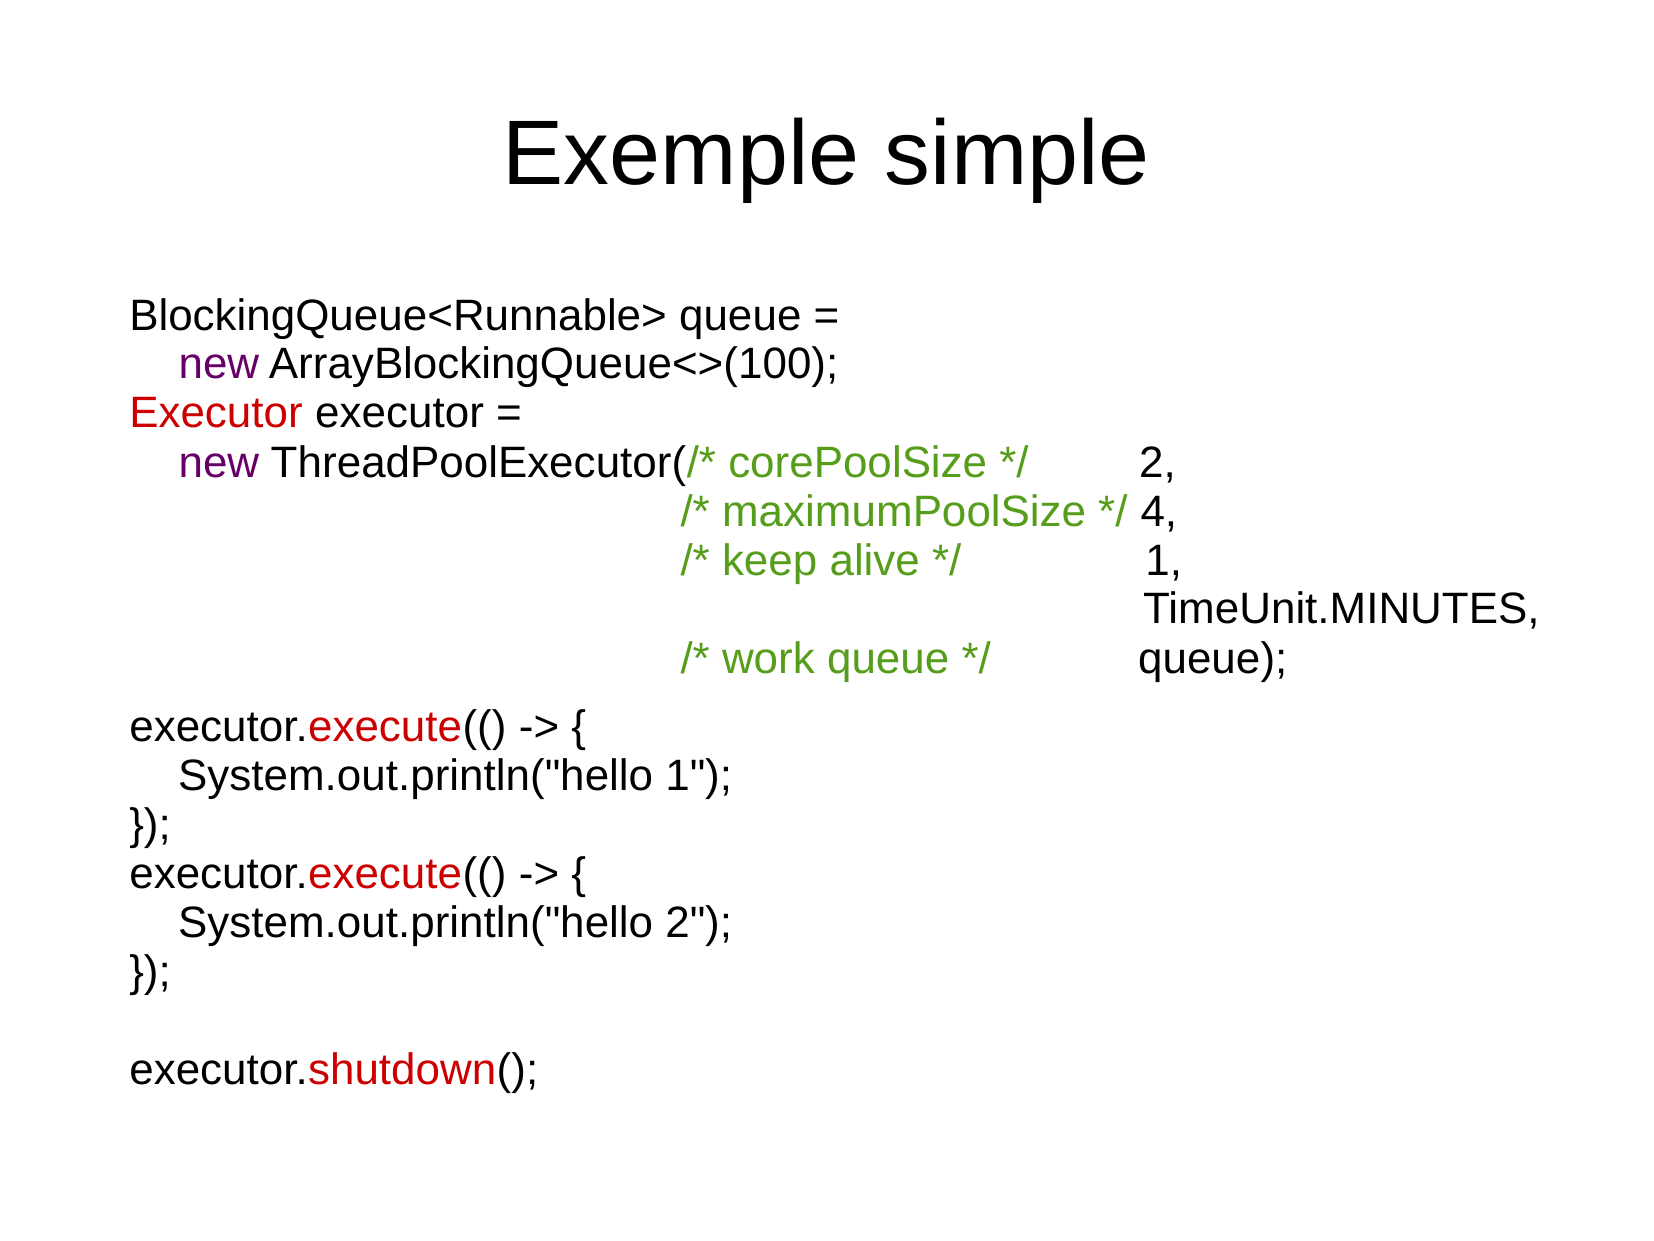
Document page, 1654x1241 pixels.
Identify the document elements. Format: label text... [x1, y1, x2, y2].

title Exemple simple [82, 49, 1571, 257]
list BlockingQueue<Runnable> queue = new ArrayBlockingQueue<>(100); Executor executor = new ThreadPoolExecutor(/* corePoolSize */ 2, /* maximumPoolSize */ 4, /* keep alive */ 1, TimeUnit.MINUTES, /* work queue */ queue); executor.execute(() -> { System.out.println("hello 1"); }); executor.execute(() -> { System.out.println("hello 2"); }); executor.shutdown(); [82, 290, 1571, 1111]
